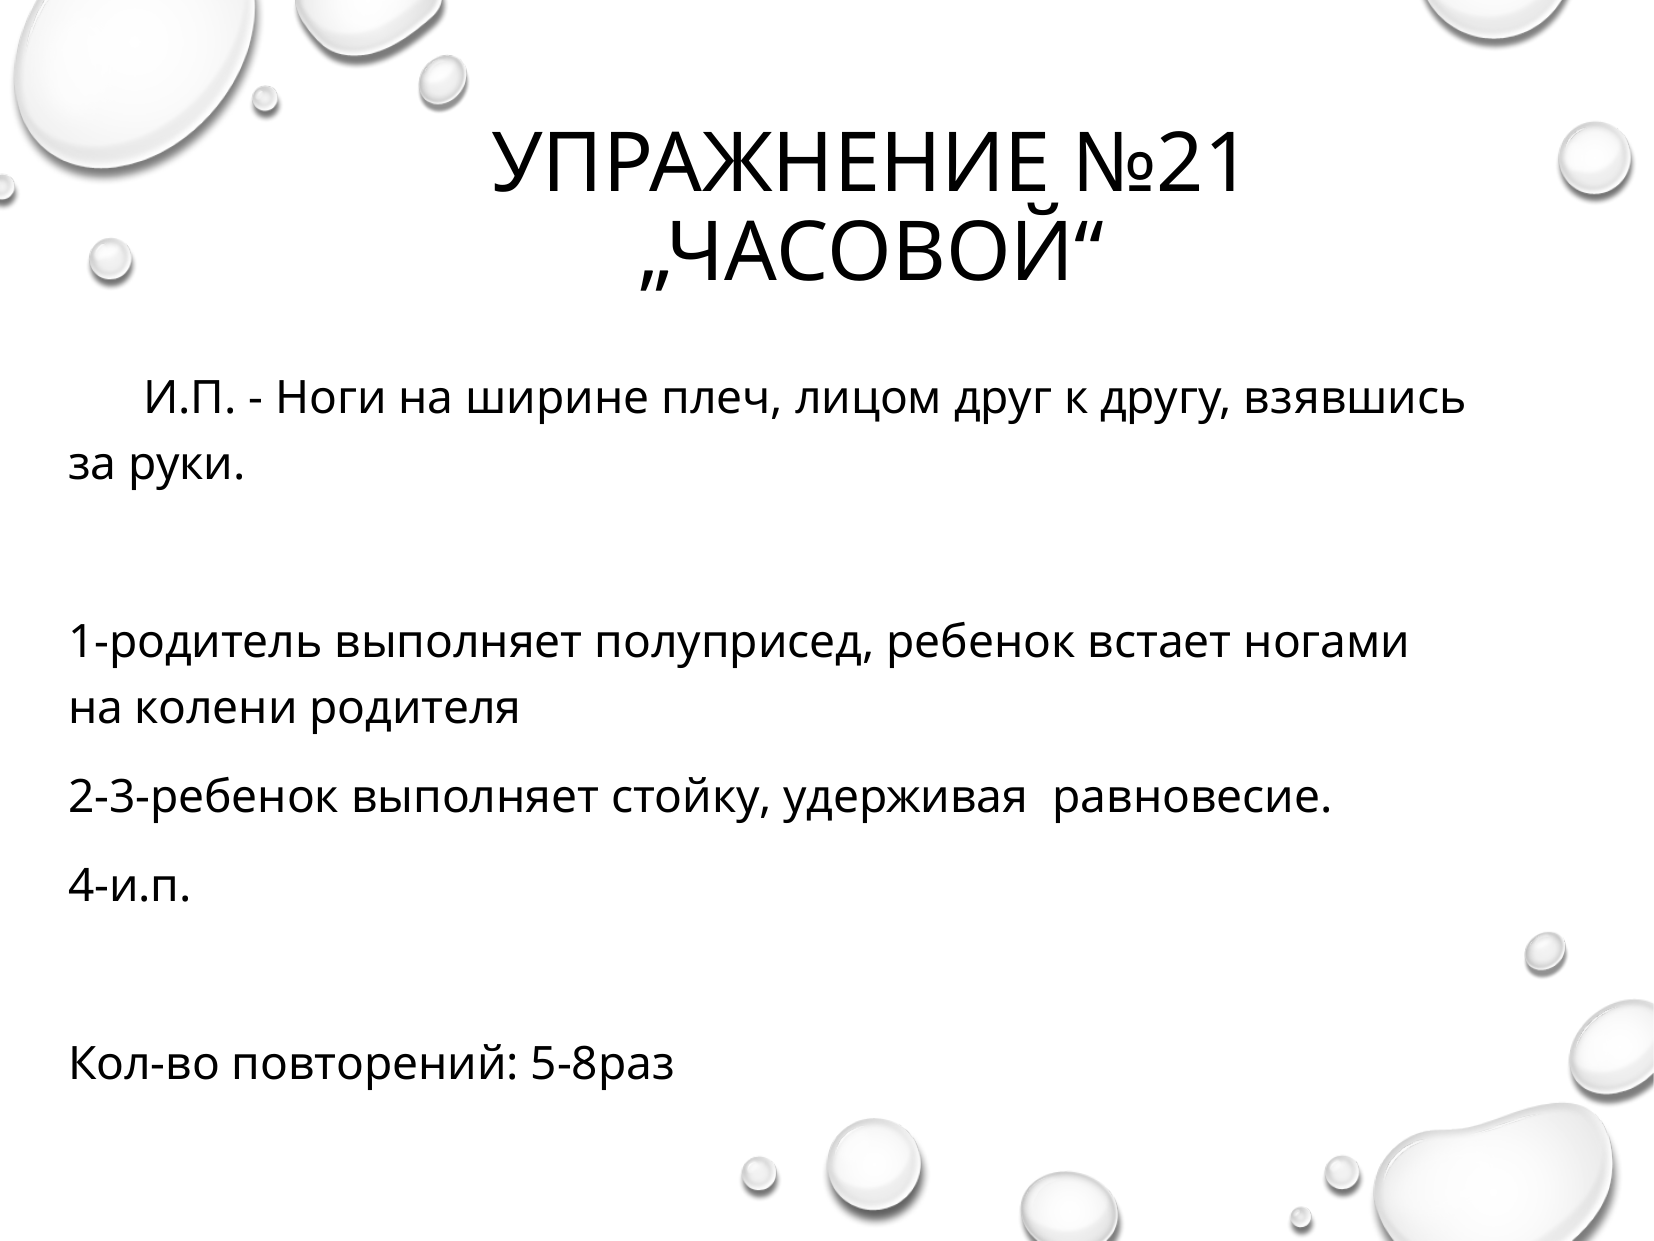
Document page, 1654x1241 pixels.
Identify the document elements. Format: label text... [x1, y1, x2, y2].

title Упражнение №21 „Часовой“ [165, 112, 1578, 305]
subtitle И.П. - Ноги на ширине плеч, лицом друг к другу, взявшись за руки. 1-родитель выполняет полуприсед, ребенок встает ногами на колени родителя 2-3-ребенок выполняет стойку, удерживая равновесие. 4-и.п. Кол-во повторений: 5-8раз [47, 324, 1487, 1120]
